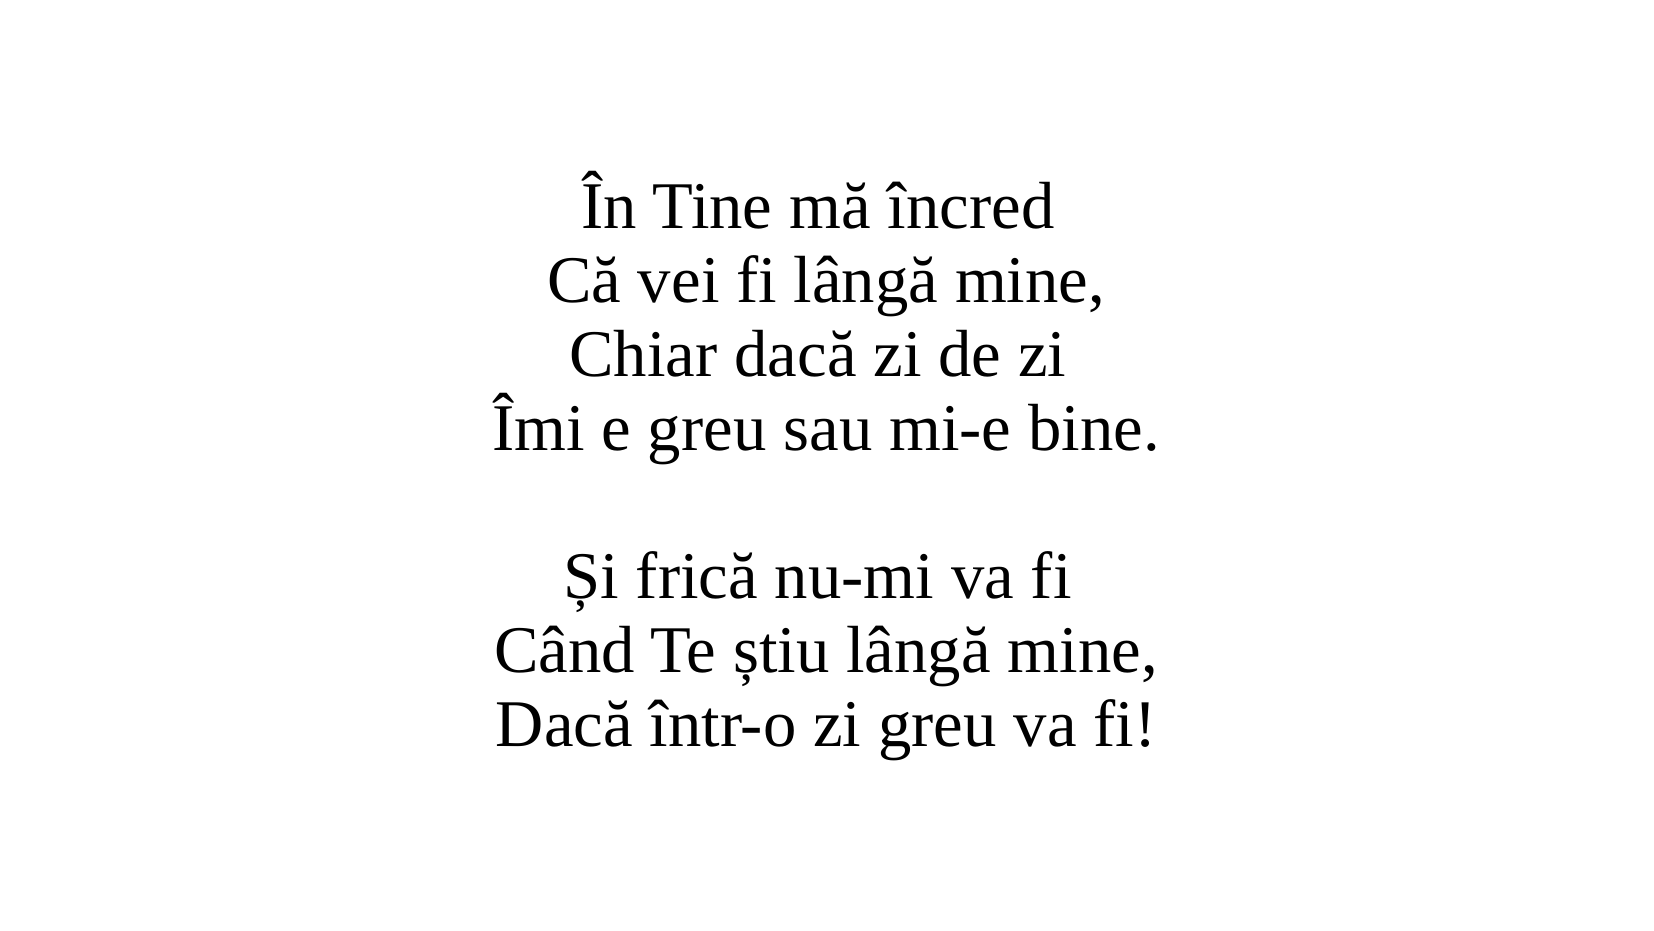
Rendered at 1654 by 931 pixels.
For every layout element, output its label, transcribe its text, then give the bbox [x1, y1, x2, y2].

subtitle În Tine mă încred Că vei fi lângă mine, Chiar dacă zi de zi Îmi e greu sau mi-e bine. Și frică nu-mi va fi Când Te știu lângă mine, Dacă într-o zi greu va fi! [300, 150, 1354, 781]
